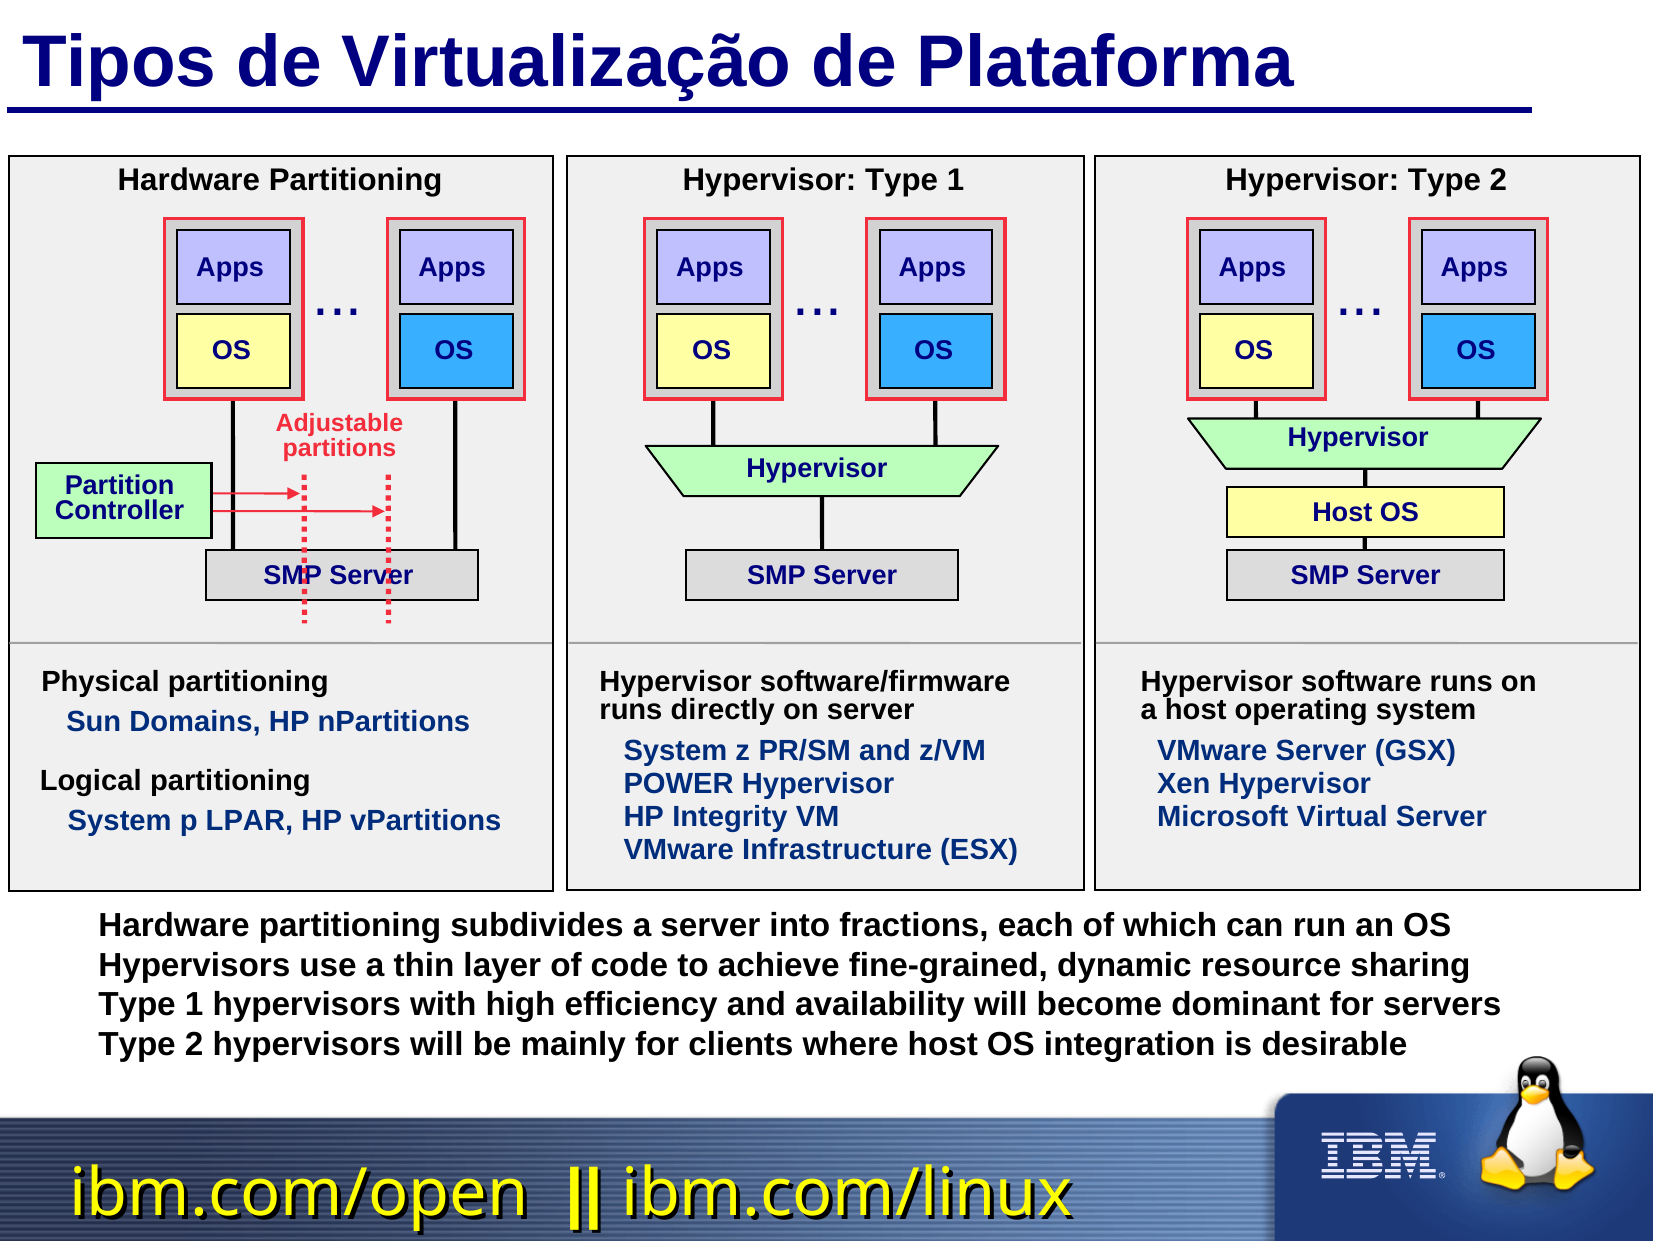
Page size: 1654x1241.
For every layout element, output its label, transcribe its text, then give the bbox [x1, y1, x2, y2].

text_box OS [1456, 332, 1496, 366]
text_box OS [1234, 332, 1274, 366]
text_box Hypervisor software runs on a host operating system [1140, 669, 1538, 726]
text_box Apps [196, 250, 264, 283]
text_box OS [914, 332, 954, 366]
text_box OS [692, 332, 732, 366]
text_box OS [434, 332, 474, 366]
text_box Hardware Partitioning [117, 159, 444, 198]
text_box SMP Server [747, 558, 898, 591]
text_box ... [792, 255, 844, 328]
text_box System p LPAR, HP vPartitions [48, 802, 502, 838]
picture [0, 1055, 1653, 1241]
text_box ... [1334, 255, 1386, 328]
text_box Hypervisor: Type 1 [682, 159, 965, 198]
text_box Hypervisor [1287, 424, 1429, 452]
text_box Apps [1440, 250, 1509, 283]
text_box Apps [898, 250, 967, 283]
text_box Hypervisor: Type 2 [1225, 159, 1508, 198]
text_box Sun Domains, HP nPartitions [47, 702, 471, 738]
text_box [8, 156, 554, 891]
text_box Apps [676, 250, 744, 283]
text_box VMware Server (GSX) Xen Hypervisor Microsoft Virtual Server [1138, 737, 1488, 833]
text_box SMP Server [263, 558, 421, 591]
text_box Hypervisor software/firmware runs directly on server [599, 669, 1012, 726]
text_box ... [312, 255, 363, 328]
text_box SMP Server [1290, 558, 1441, 591]
text_box Physical partitioning [41, 662, 346, 698]
text_box Adjustable partitions [275, 411, 404, 463]
text_box OS [211, 332, 252, 366]
text_box Logical partitioning [39, 761, 312, 798]
text_box Hardware partitioning subdivides a server into fractions, each of which can run an OS Hypervisors use a thin layer of code to achieve fine-grained, dynamic resource sharing Type 1 hypervisors with high efficiency and availability will become dominant for servers Type 2 hypervisors will be mainly for clients where host OS integration is desirable [98, 909, 1561, 1062]
text_box System z PR/SM and z/VM POWER Hypervisor HP Integrity VM VMware Infrastructure (ESX) [604, 737, 1019, 866]
text_box Host OS [1312, 494, 1419, 528]
text_box Apps [1218, 250, 1287, 283]
text_box Partition Controller [54, 473, 185, 526]
text_box [566, 156, 1084, 891]
text_box [1095, 156, 1640, 891]
text_box Tipos de Virtualização de Plataforma [22, 15, 1653, 127]
text_box Hypervisor [746, 455, 888, 483]
text_box Apps [418, 250, 487, 283]
